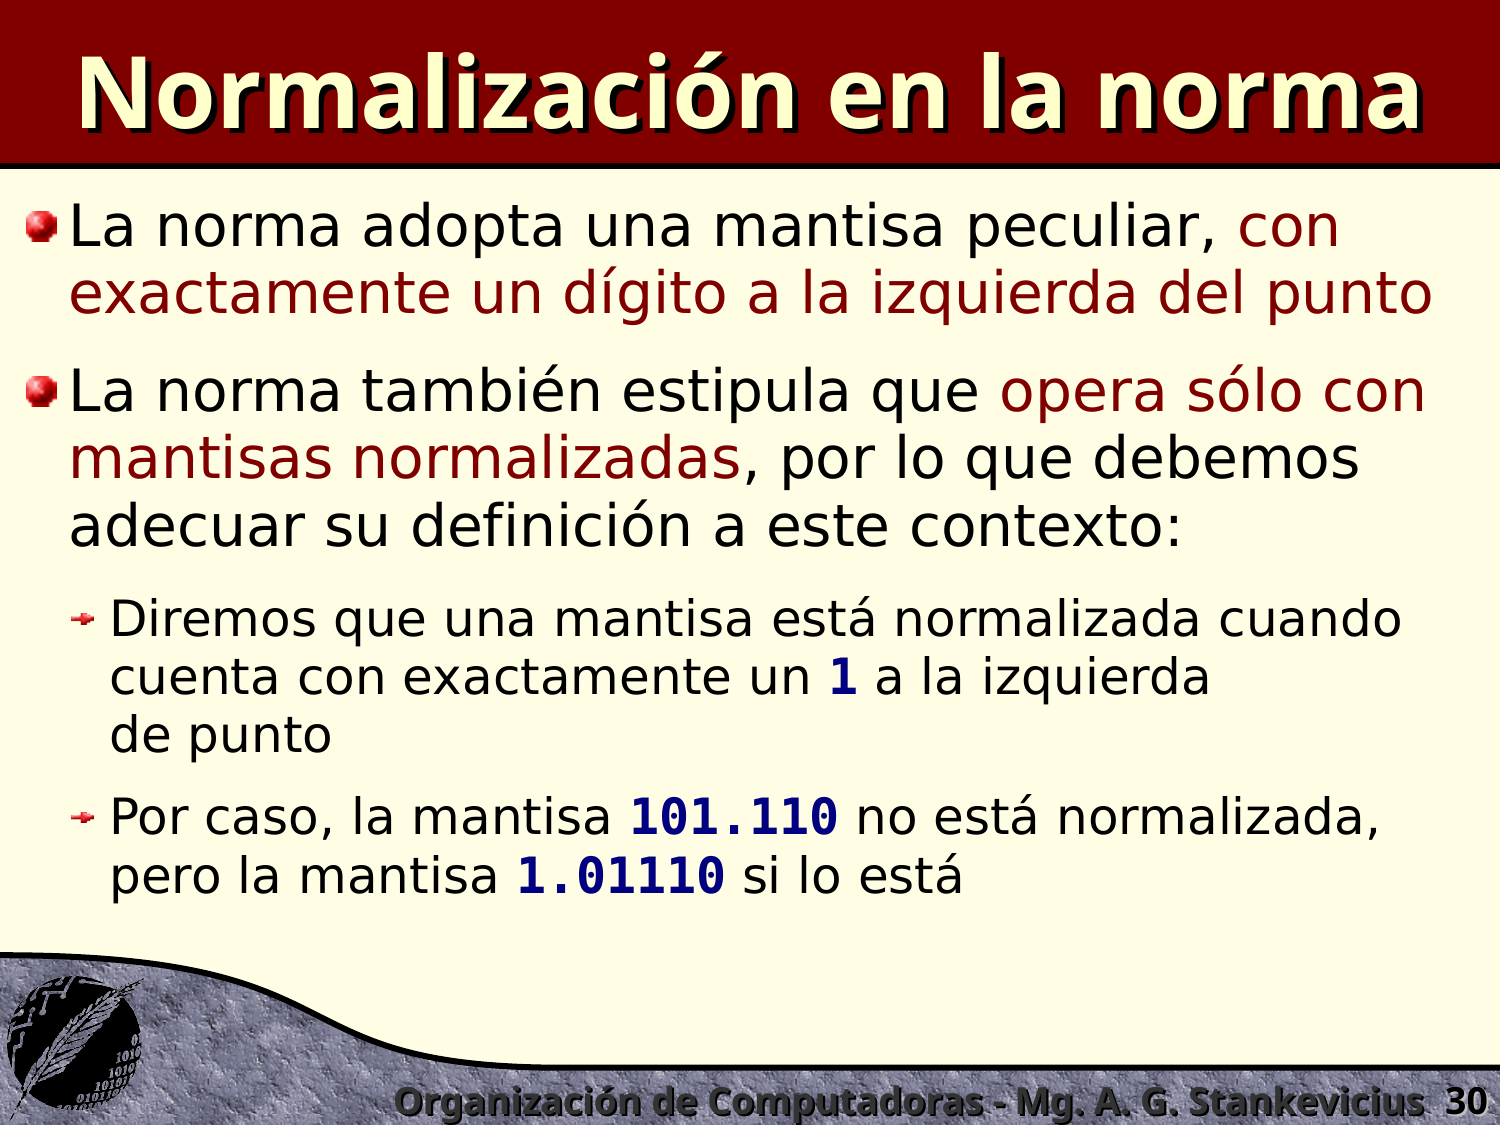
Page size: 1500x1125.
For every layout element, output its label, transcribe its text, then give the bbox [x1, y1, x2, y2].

title Normalización en la norma [15, 5, 1485, 160]
picture [1058, 1100, 1065, 1110]
list La norma adopta una mantisa peculiar, con exactamente un dígito a la izquierda del punto La norma también estipula que opera sólo con mantisas normalizadas, por lo que debemos adecuar su definición a este contexto: Diremos que una mantisa está normalizada cuando cuenta con exactamente un 1 a la izquierda de punto Por caso, la mantisa 101.110 no está normalizada, pero la mantisa 1.01110 si lo está [11, 192, 1486, 935]
picture [448, 1100, 455, 1110]
picture [802, 1100, 806, 1110]
picture [0, 959, 1500, 1125]
